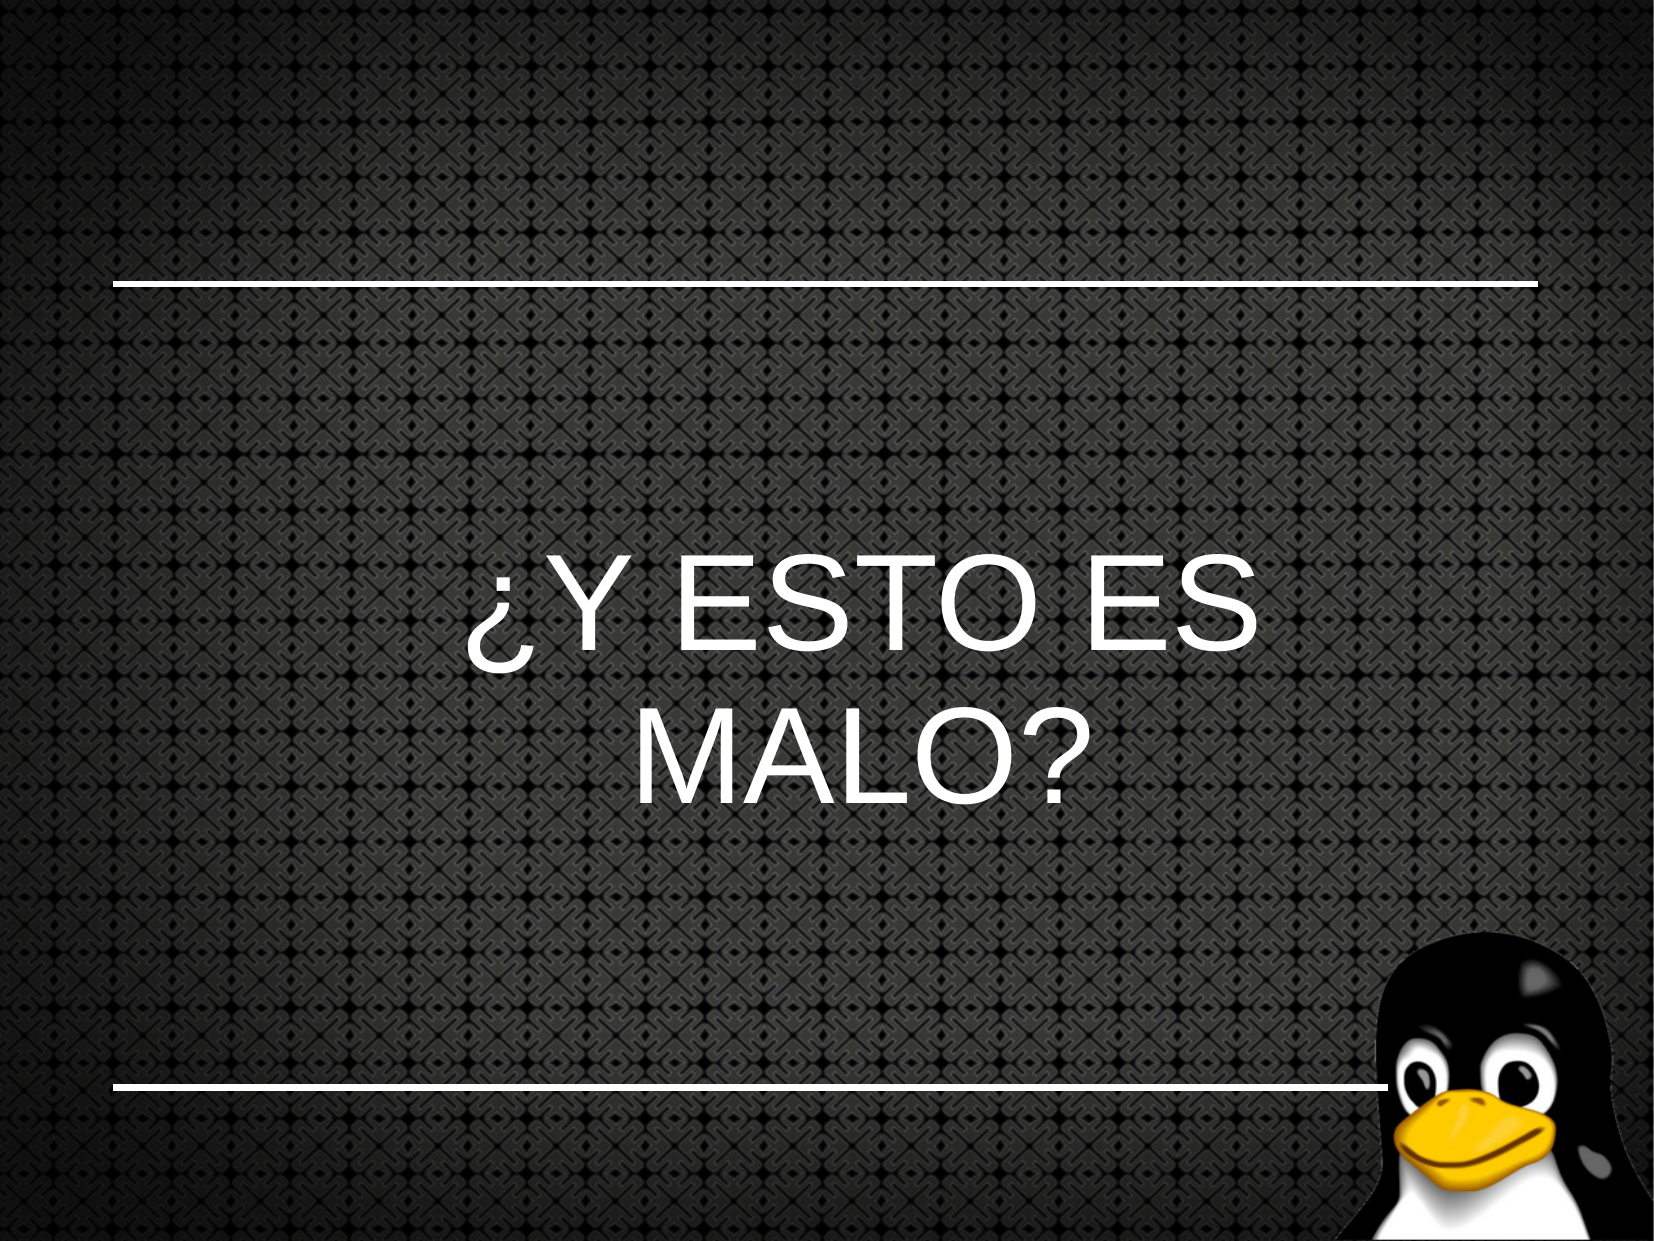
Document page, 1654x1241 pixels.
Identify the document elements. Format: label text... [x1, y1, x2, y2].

picture [0, 0, 1654, 1241]
list ¿Y ESTO ES MALO? [147, 342, 1506, 1052]
